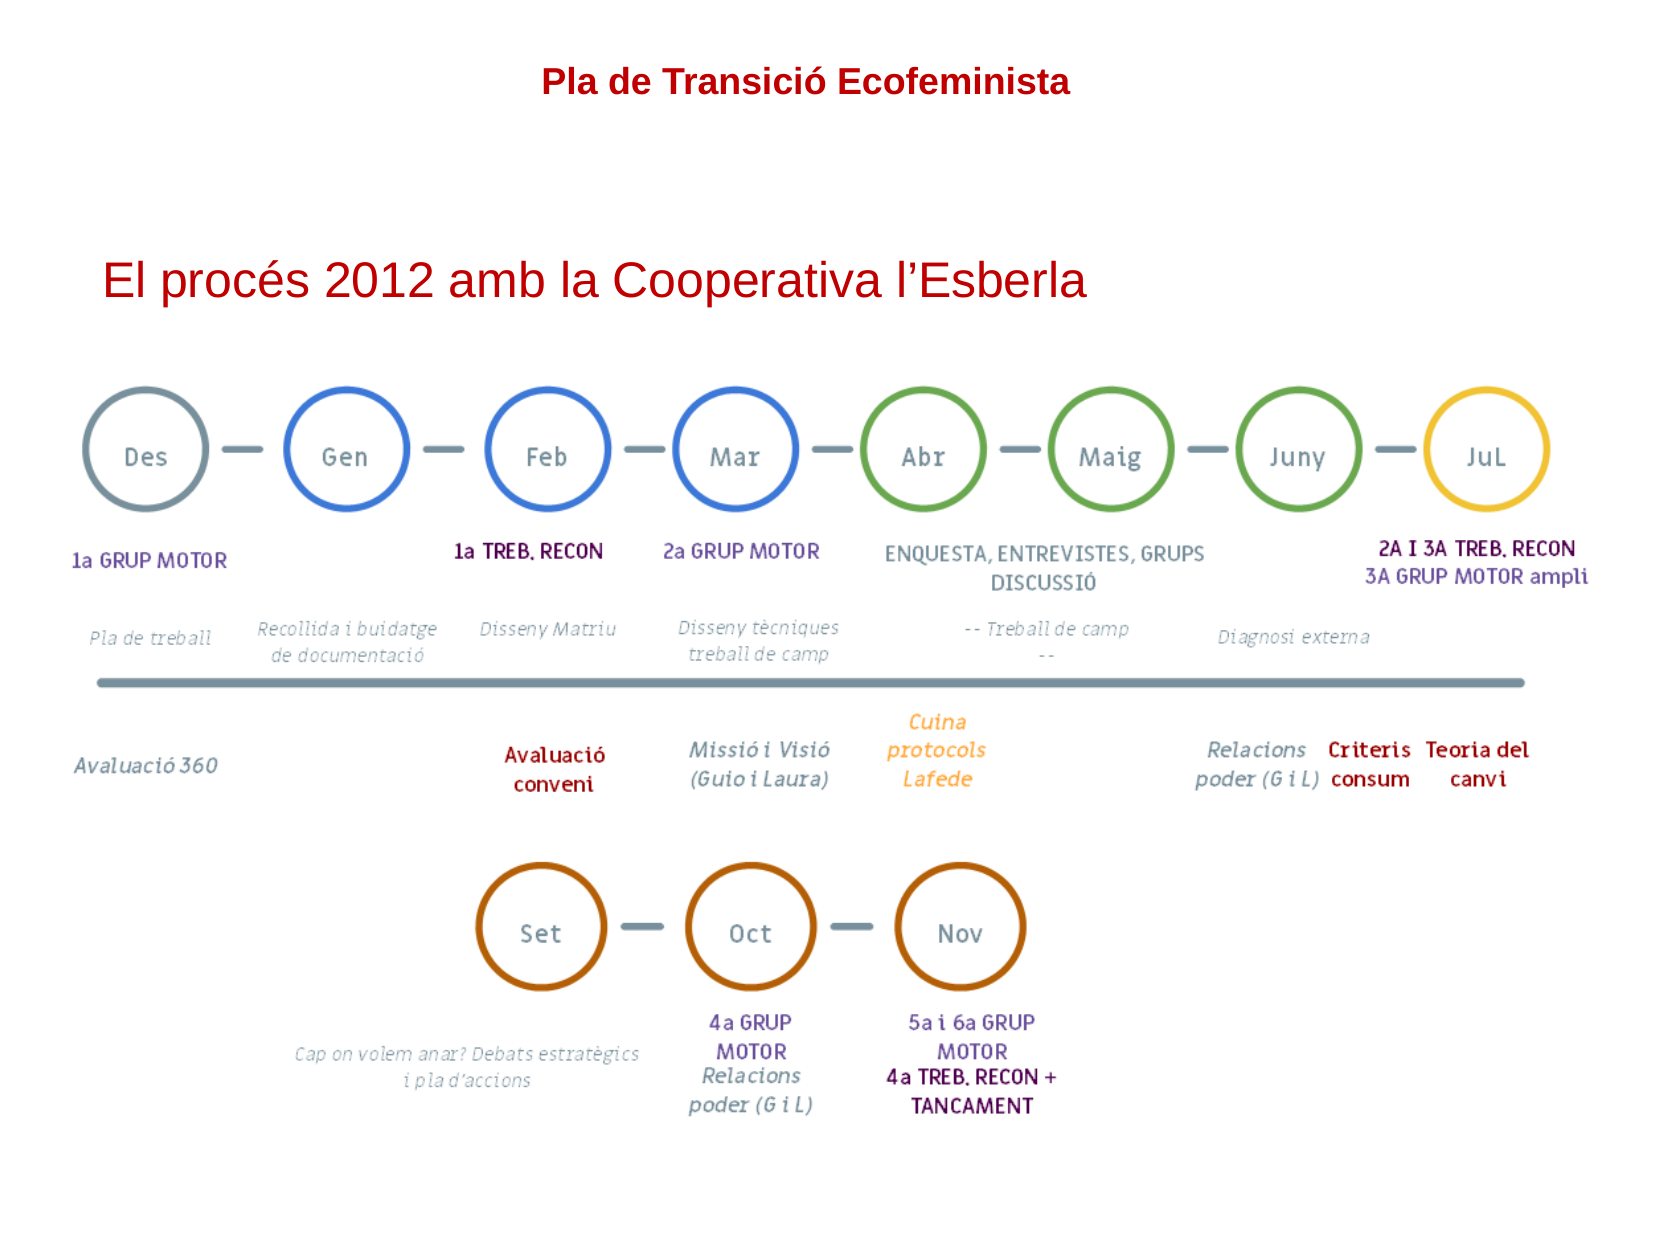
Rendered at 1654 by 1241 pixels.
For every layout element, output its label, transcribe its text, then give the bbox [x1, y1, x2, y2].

text_box El procés 2012 amb la Cooperativa l’Esberla [87, 244, 1427, 351]
text_box Pla de Transició Ecofeminista [332, 55, 1291, 244]
picture [36, 351, 1618, 1123]
